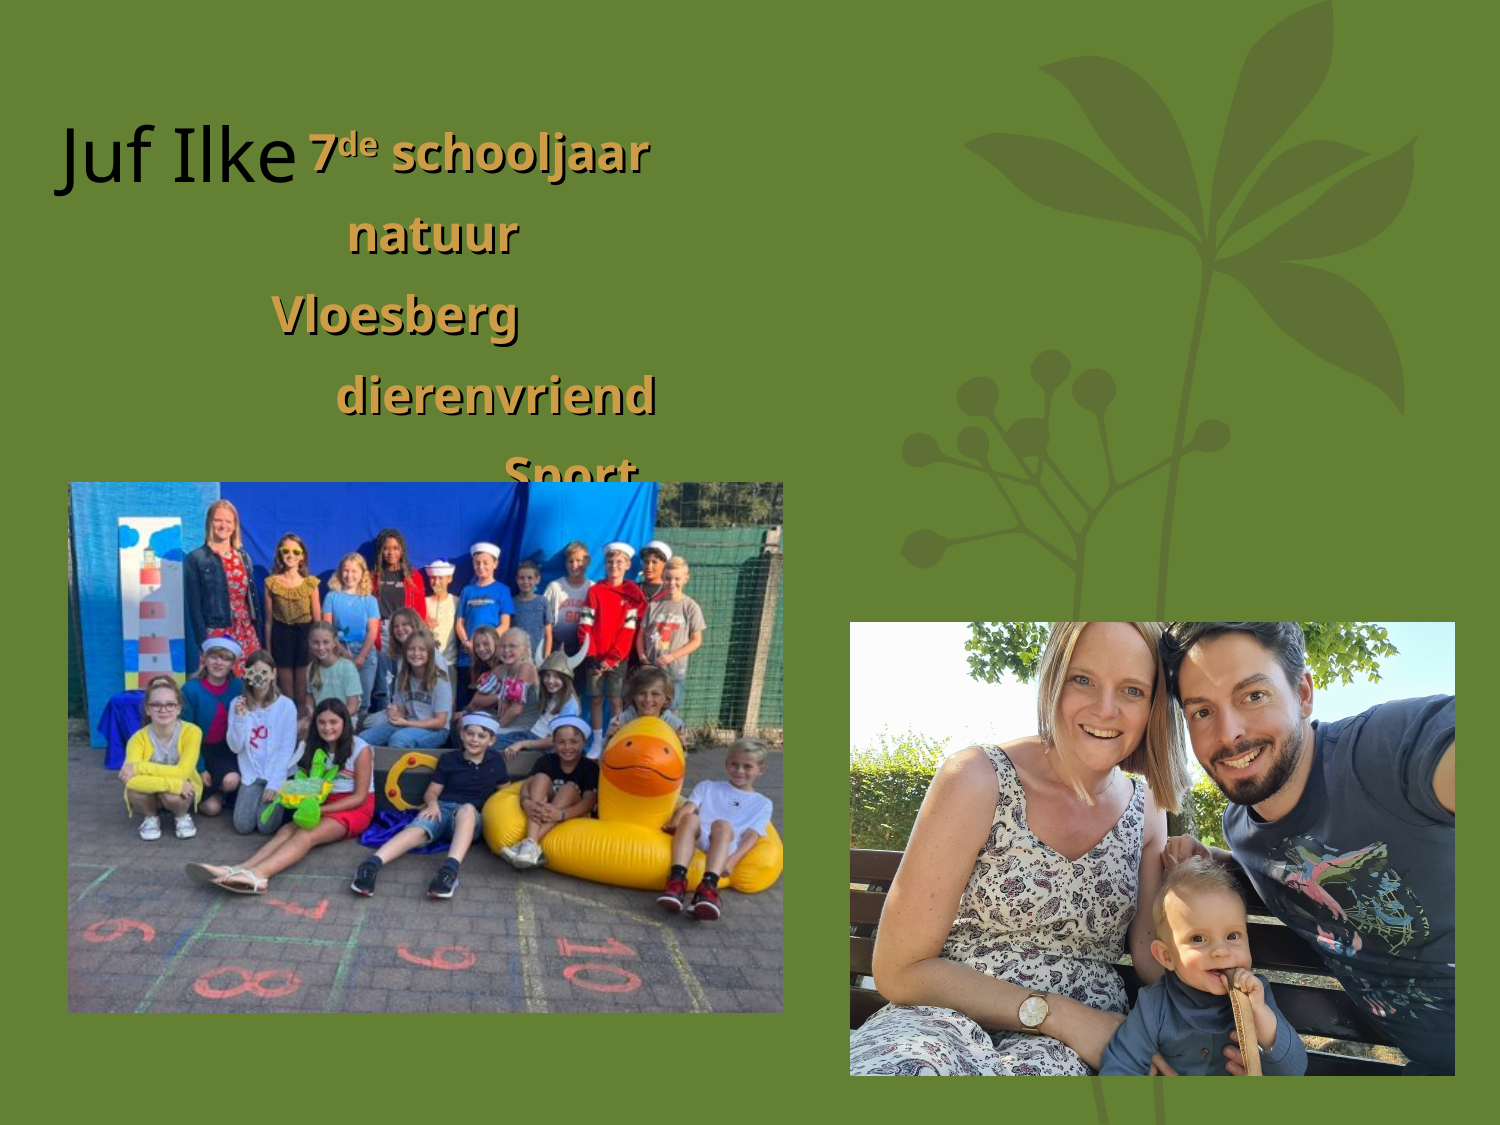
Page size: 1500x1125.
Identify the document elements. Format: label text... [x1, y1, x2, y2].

picture [850, 622, 1455, 1076]
title Juf Ilke [45, 37, 1455, 213]
picture [68, 482, 783, 1013]
list 7de schooljaar natuur Vloesberg dierenvriend Sport 27 jaar [256, 109, 1500, 676]
